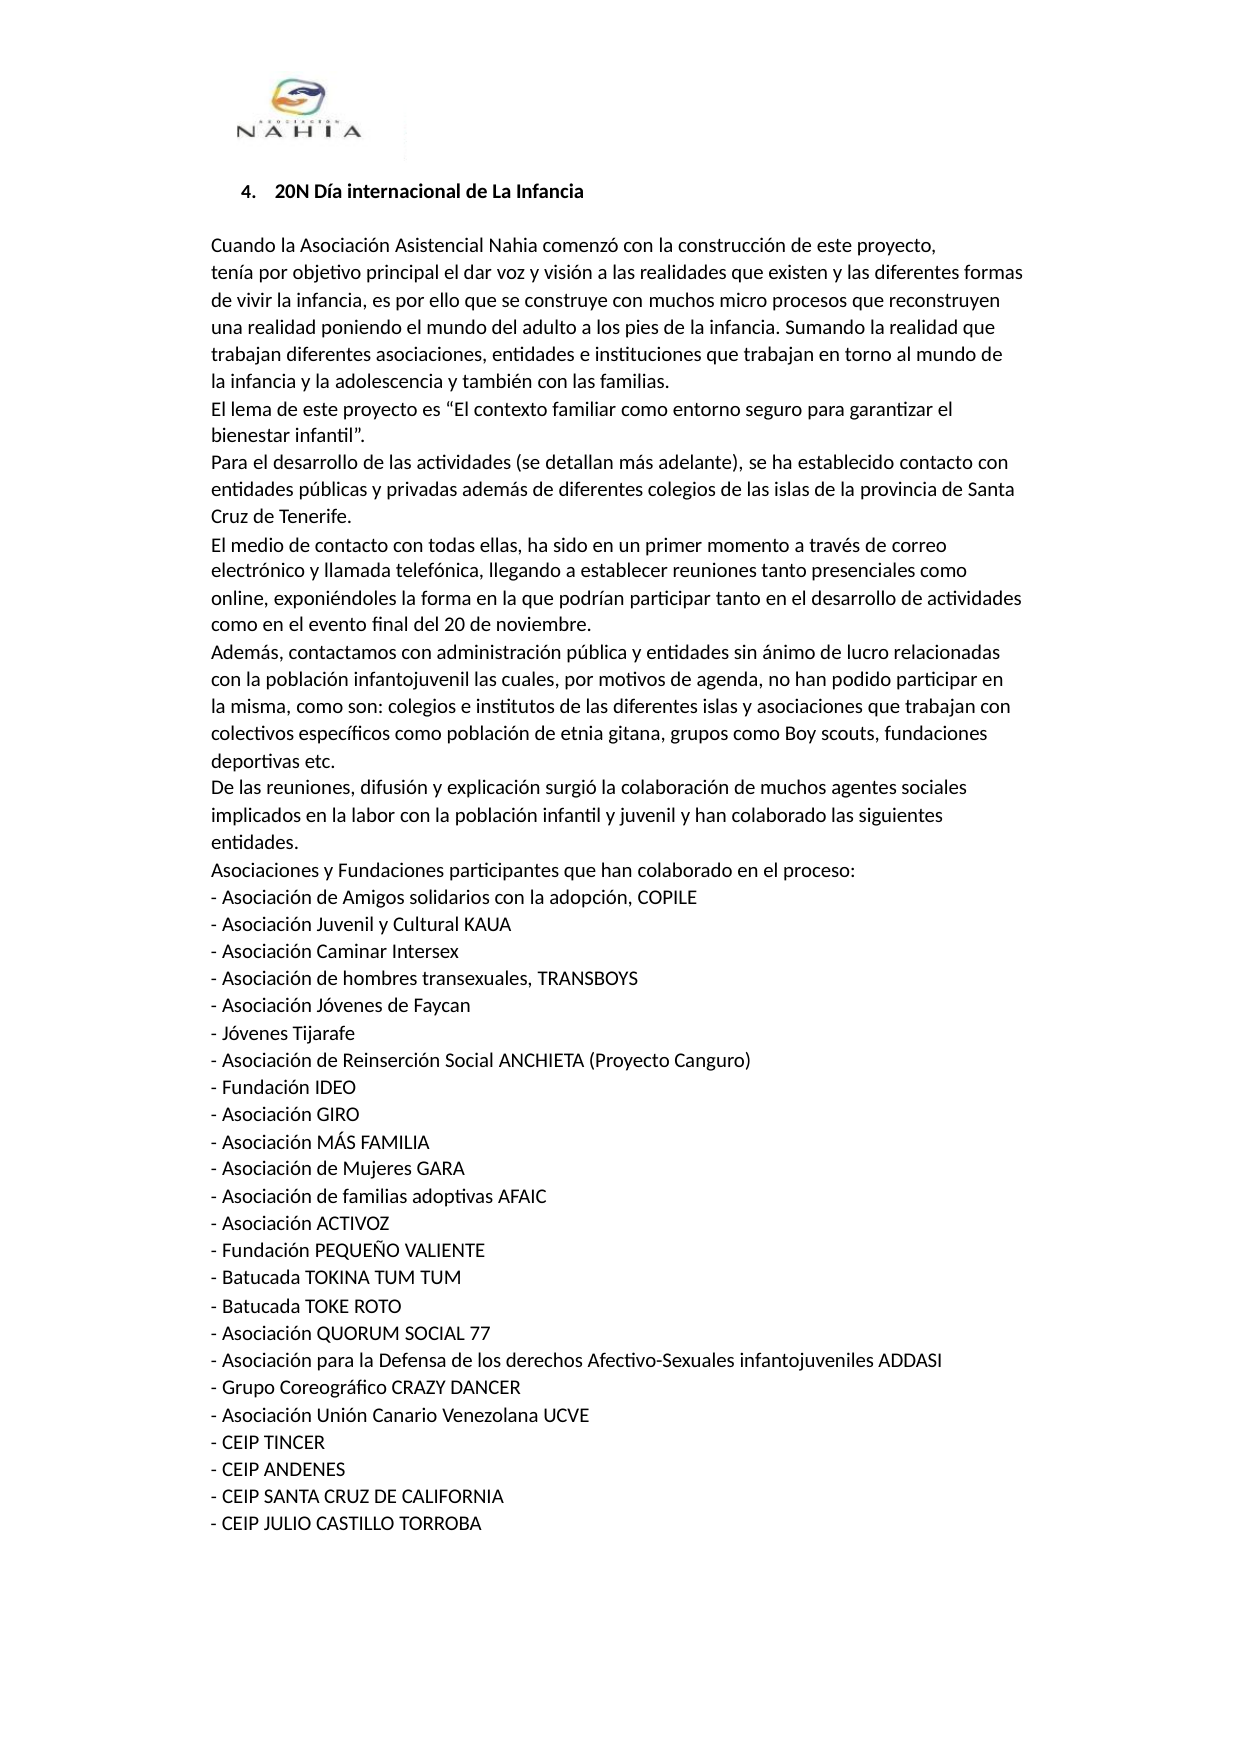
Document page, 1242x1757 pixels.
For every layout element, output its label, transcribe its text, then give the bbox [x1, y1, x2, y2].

text_box - CEIP JULIO CASTILLO TORROBA [210, 1508, 507, 1535]
text_box [236, 71, 407, 164]
text_box 4. 20N Día internacional de La Infancia [241, 177, 607, 203]
text_box - Asociación de Mujeres GARA - Asociación de familias adoptivas AFAIC - Asociación ACTIVOZ - Fundación PEQUEÑO VALIENTE - Batucada TOKINA TUM TUM - Batucada TOKE ROTO - Asociación QUORUM SOCIAL 77 - Asociación para la Defensa de los derechos Afectivo-Sexuales infantojuveniles ADDASI - Grupo Coreográfico CRAZY DANCER - Asociación Unión Canario Venezolana UCVE - CEIP TINCER - CEIP ANDENES - CEIP SANTA CRUZ DE CALIFORNIA [210, 1154, 964, 1508]
text_box Cuando la Asociación Asistencial Nahia comenzó con la construcción de este proyecto, tenía por objetivo principal el dar voz y visión a las realidades que existen y las diferentes formas de vivir la infancia, es por ello que se construye con muchos micro procesos que reconstruyen una realidad poniendo el mundo del adulto a los pies de la infancia. Sumando la realidad que trabajan diferentes asociaciones, entidades e instituciones que trabajan en torno al mundo de la infancia y la adolescencia y también con las familias. El lema de este proyecto es “El contexto familiar como entorno seguro para garantizar el bienestar infantil”. Para el desarrollo de las actividades (se detallan más adelante), se ha establecido contacto con entidades públicas y privadas además de diferentes colegios de las islas de la provincia de Santa Cruz de Tenerife. El medio de contacto con todas ellas, ha sido en un primer momento a través de correo electrónico y llamada telefónica, llegando a establecer reuniones tanto presenciales como online, exponiéndoles la forma en la que podrían participar tanto en el desarrollo de actividades como en el evento final del 20 de noviembre. Además, contactamos con administración pública y entidades sin ánimo de lucro relacionadas con la población infantojuvenil las cuales, por motivos de agenda, no han podido participar en la misma, como son: colegios e institutos de las diferentes islas y asociaciones que trabajan con colectivos específicos como población de etnia gitana, grupos como Boy scouts, fundaciones deportivas etc. De las reuniones, difusión y explicación surgió la colaboración de muchos agentes sociales implicados en la labor con la población infantil y juvenil y han colaborado las siguientes entidades. Asociaciones y Fundaciones participantes que han colaborado en el proceso: - Asociación de Amigos solidarios con la adopción, COPILE - Asociación Juvenil y Cultural KAUA - Asociación Caminar Intersex - Asociación de hombres transexuales, TRANSBOYS - Asociación Jóvenes de Faycan - Jóvenes Tijarafe - Asociación de Reinserción Social ANCHIETA (Proyecto Canguro) - Fundación IDEO - Asociación GIRO - Asociación MÁS FAMILIA [210, 231, 1041, 1154]
